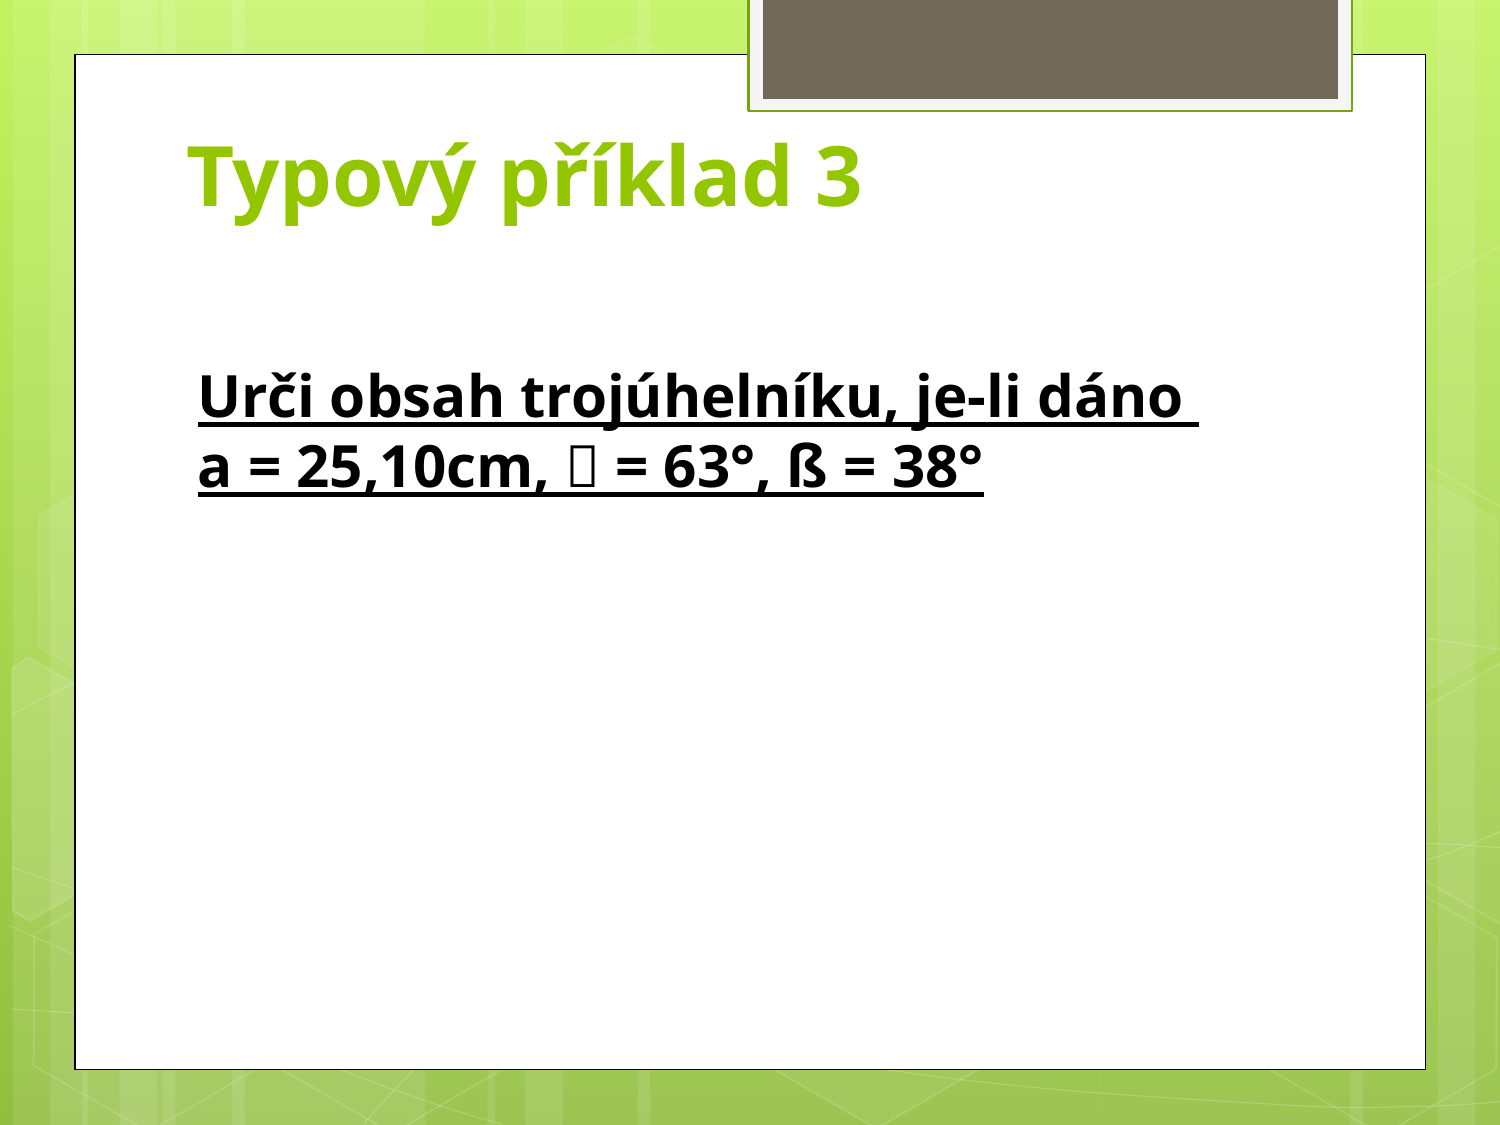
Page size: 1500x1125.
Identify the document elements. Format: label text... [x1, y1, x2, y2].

text_box Urči obsah trojúhelníku, je-li dáno a = 25,10cm,  = 63°, ß = 38° [183, 352, 1305, 507]
title Typový příklad 3 [171, 42, 1415, 231]
